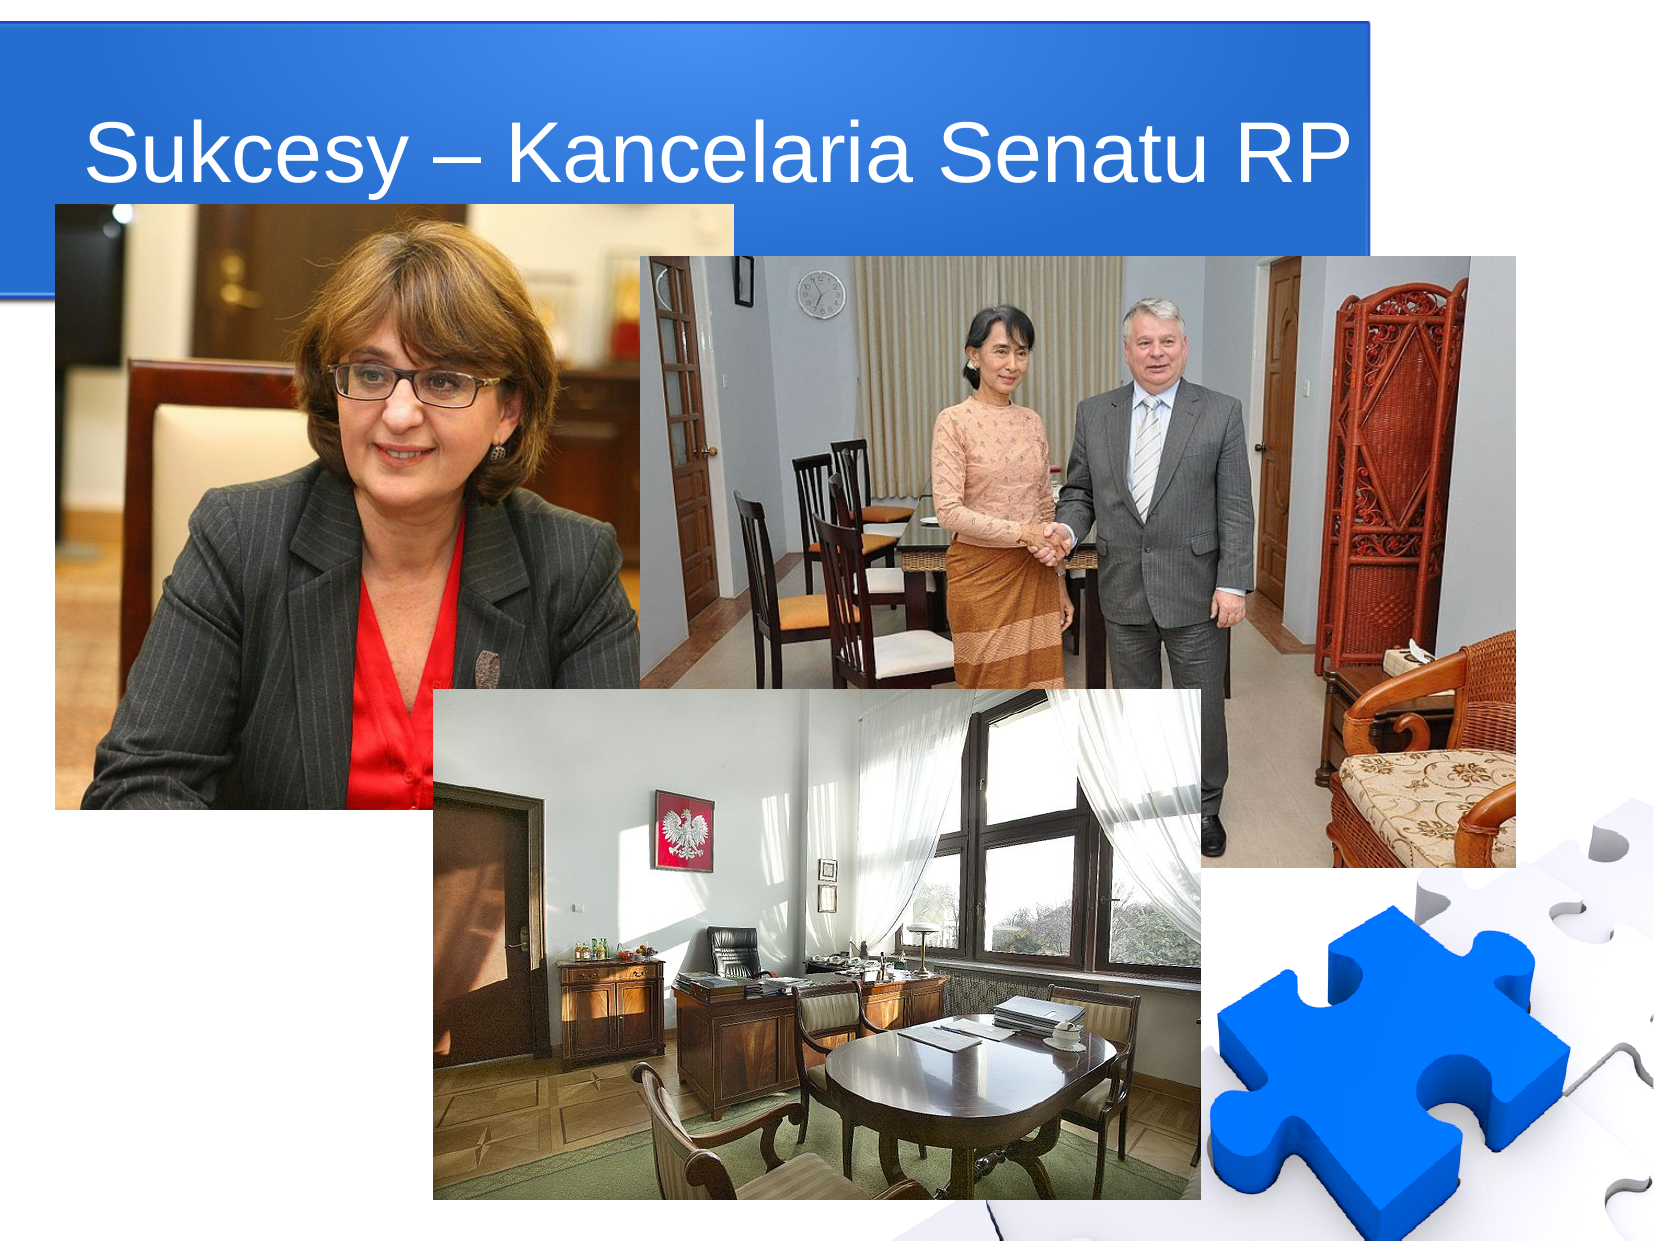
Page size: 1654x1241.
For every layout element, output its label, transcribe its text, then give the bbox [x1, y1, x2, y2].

picture [0, 21, 1654, 1241]
title Sukcesy – Kancelaria Senatu RP [82, 49, 1356, 256]
